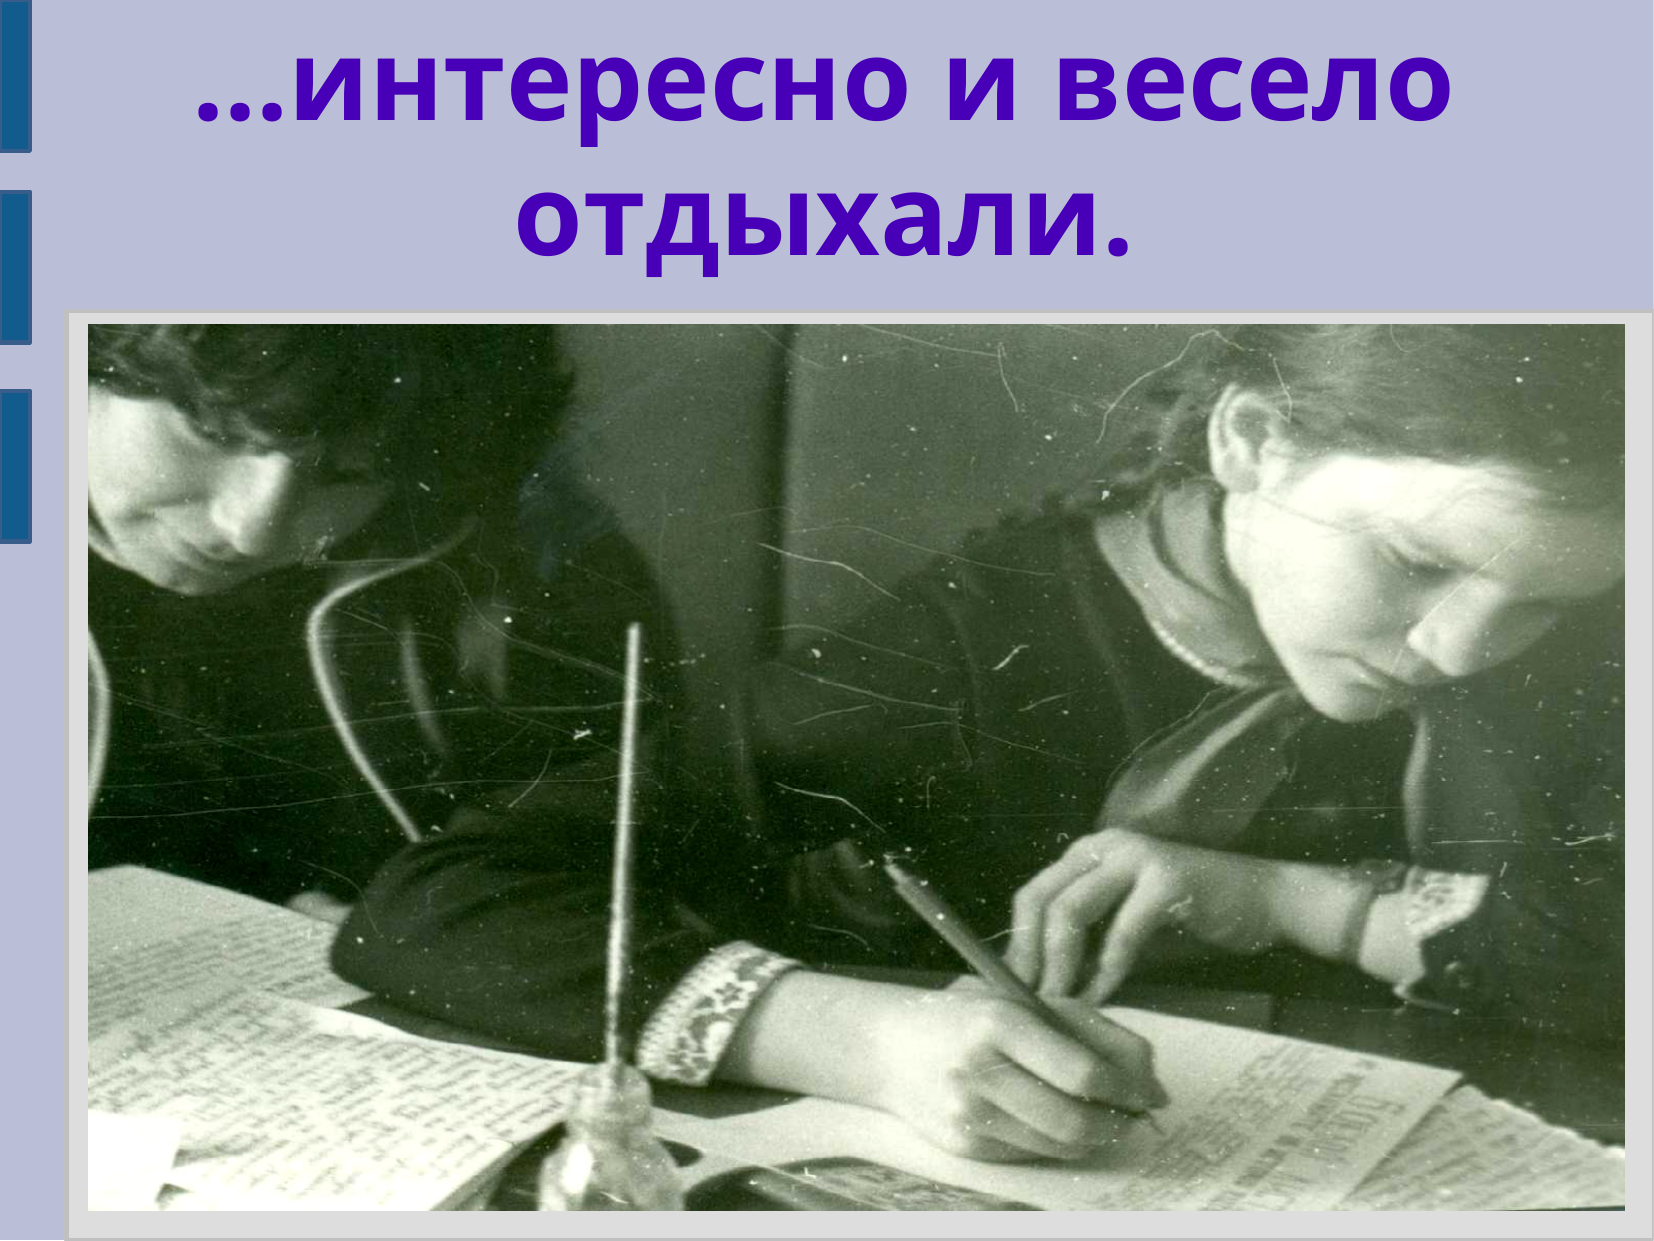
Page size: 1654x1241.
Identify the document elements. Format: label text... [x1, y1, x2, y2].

title ...интересно и весело отдыхали. [118, 7, 1531, 259]
picture [88, 324, 1625, 1211]
